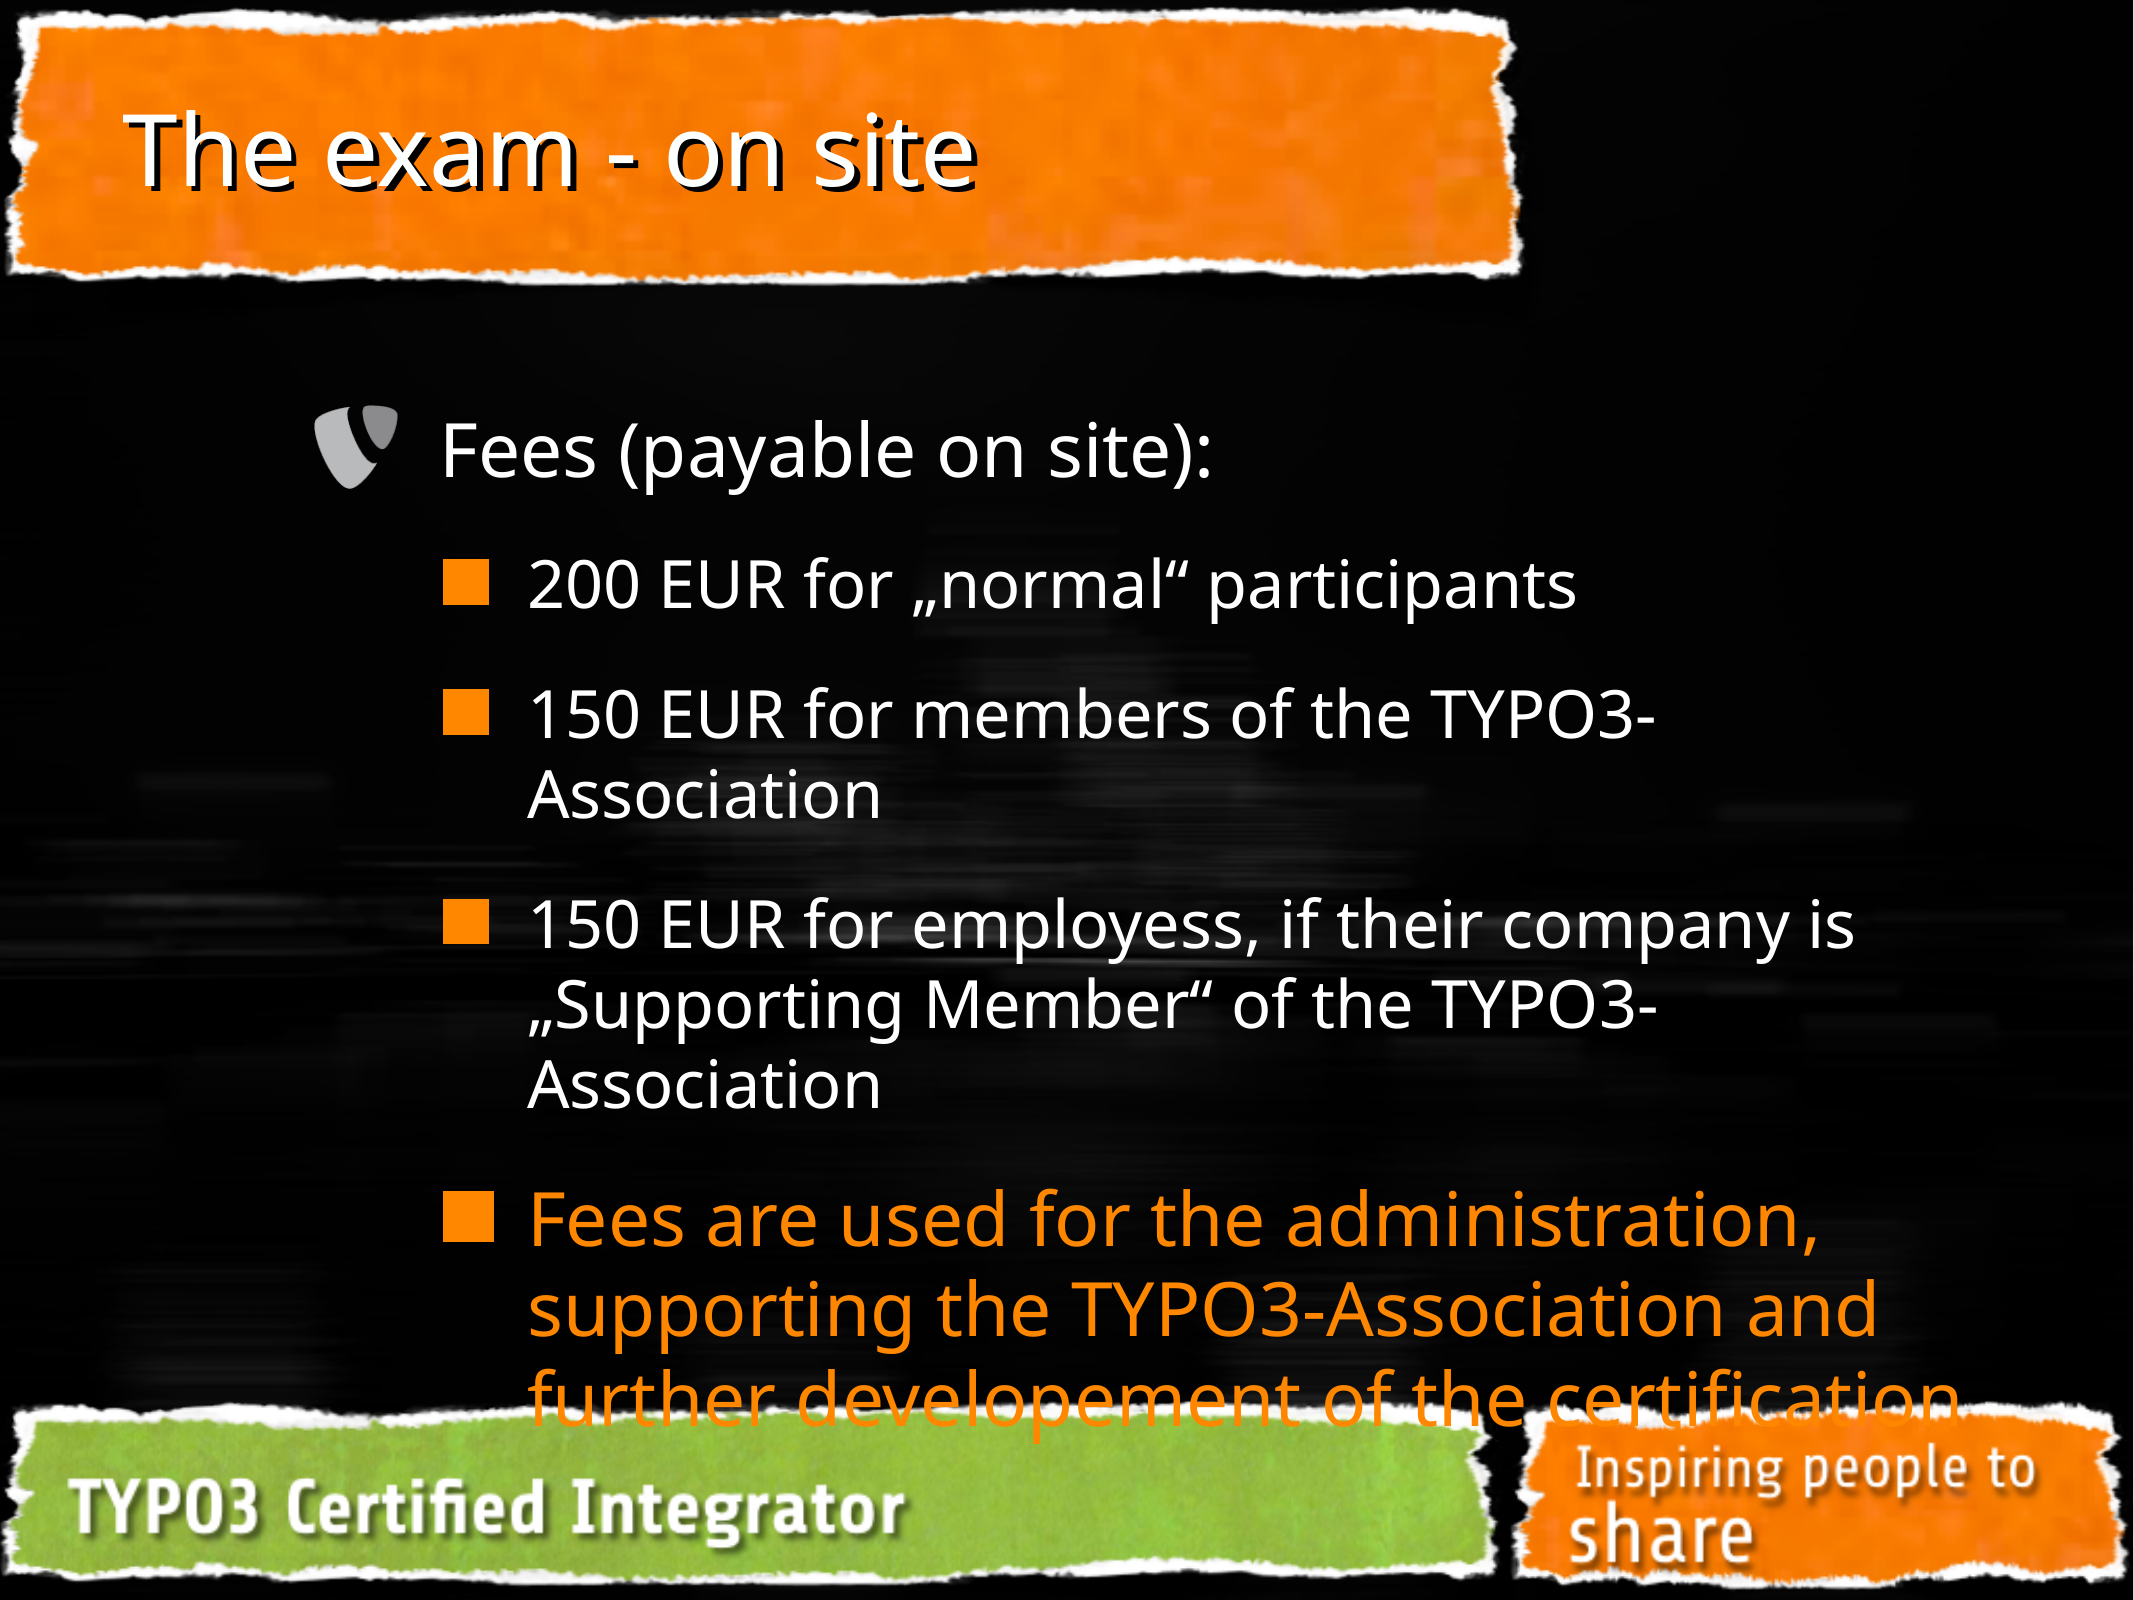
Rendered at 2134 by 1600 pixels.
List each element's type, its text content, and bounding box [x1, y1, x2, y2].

title The exam - on site [114, 74, 1453, 215]
list Fees (payable on site): 200 EUR for „normal“ participants 150 EUR for members of the TYPO3-Association 150 EUR for employess, if their company is „Supporting Member“ of the TYPO3-Association Fees are used for the administration, supporting the TYPO3-Association and further developement of the certification [208, 347, 2044, 1340]
picture [0, 0, 2134, 1600]
